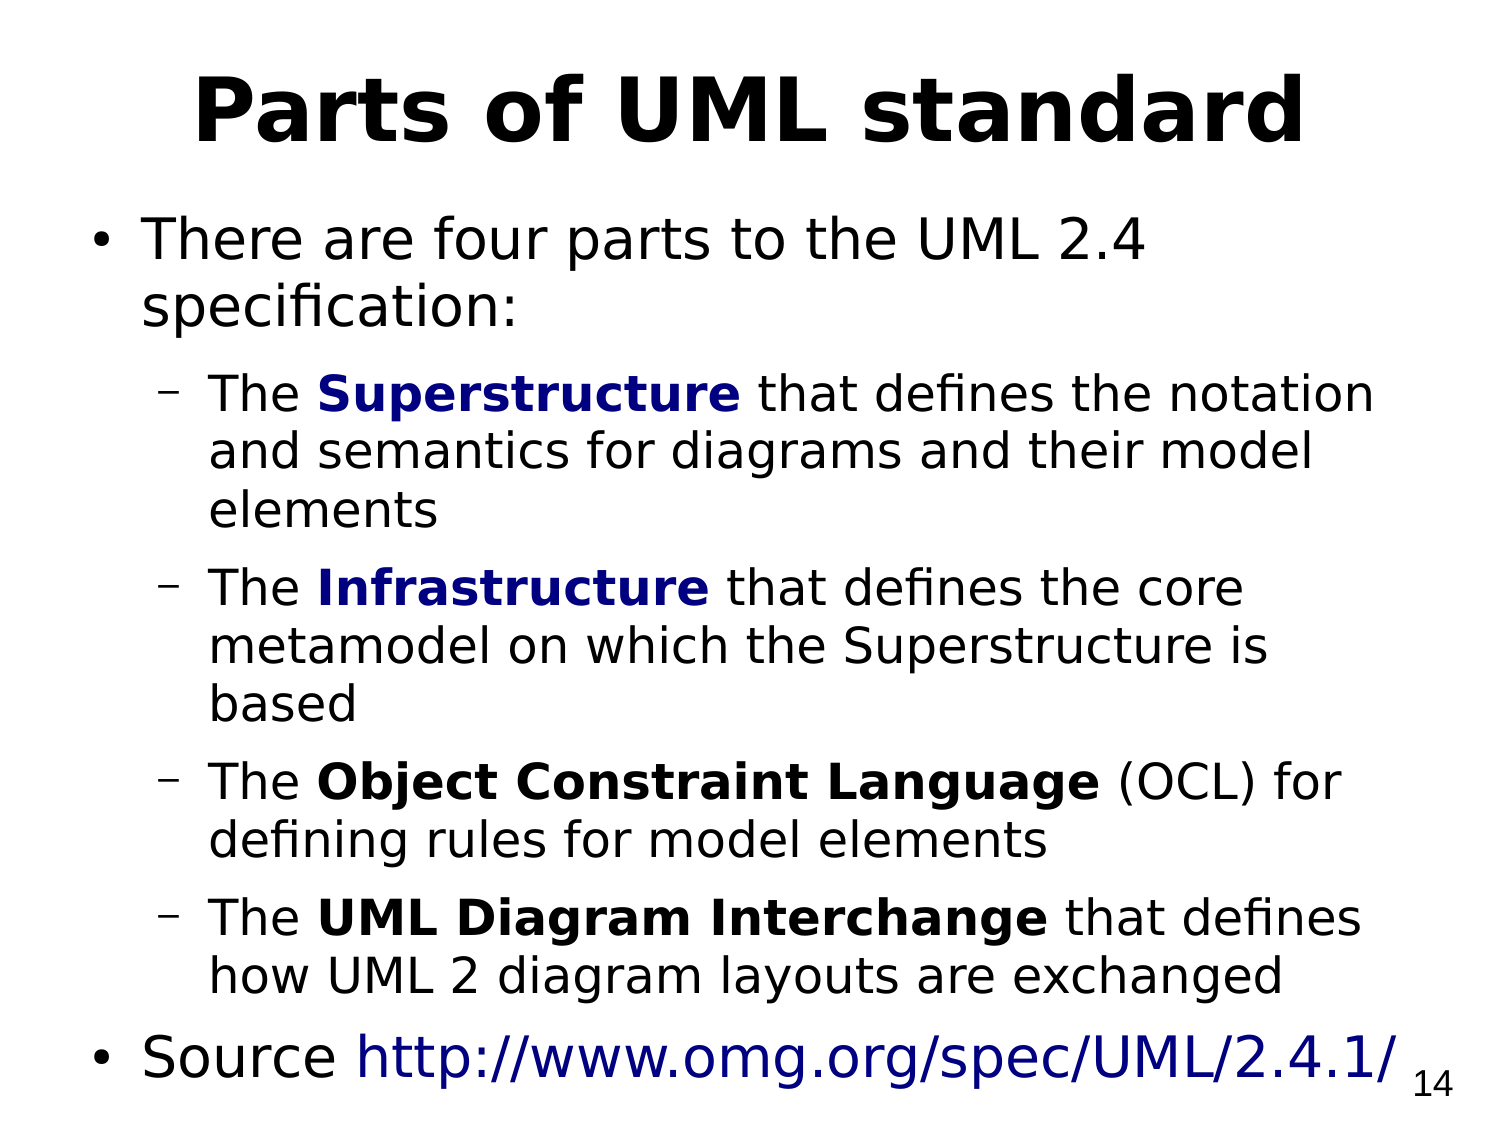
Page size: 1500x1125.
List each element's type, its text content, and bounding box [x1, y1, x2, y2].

list There are four parts to the UML 2.4 specification: The Superstructure that defines the notation and semantics for diagrams and their model elements The Infrastructure that defines the core metamodel on which the Superstructure is based The Object Constraint Language (OCL) for defining rules for model elements The UML Diagram Interchange that defines how UML 2 diagram layouts are exchanged Source http://www.omg.org/spec/UML/2.4.1/ [75, 206, 1425, 1093]
title Parts of UML standard [75, 44, 1425, 177]
